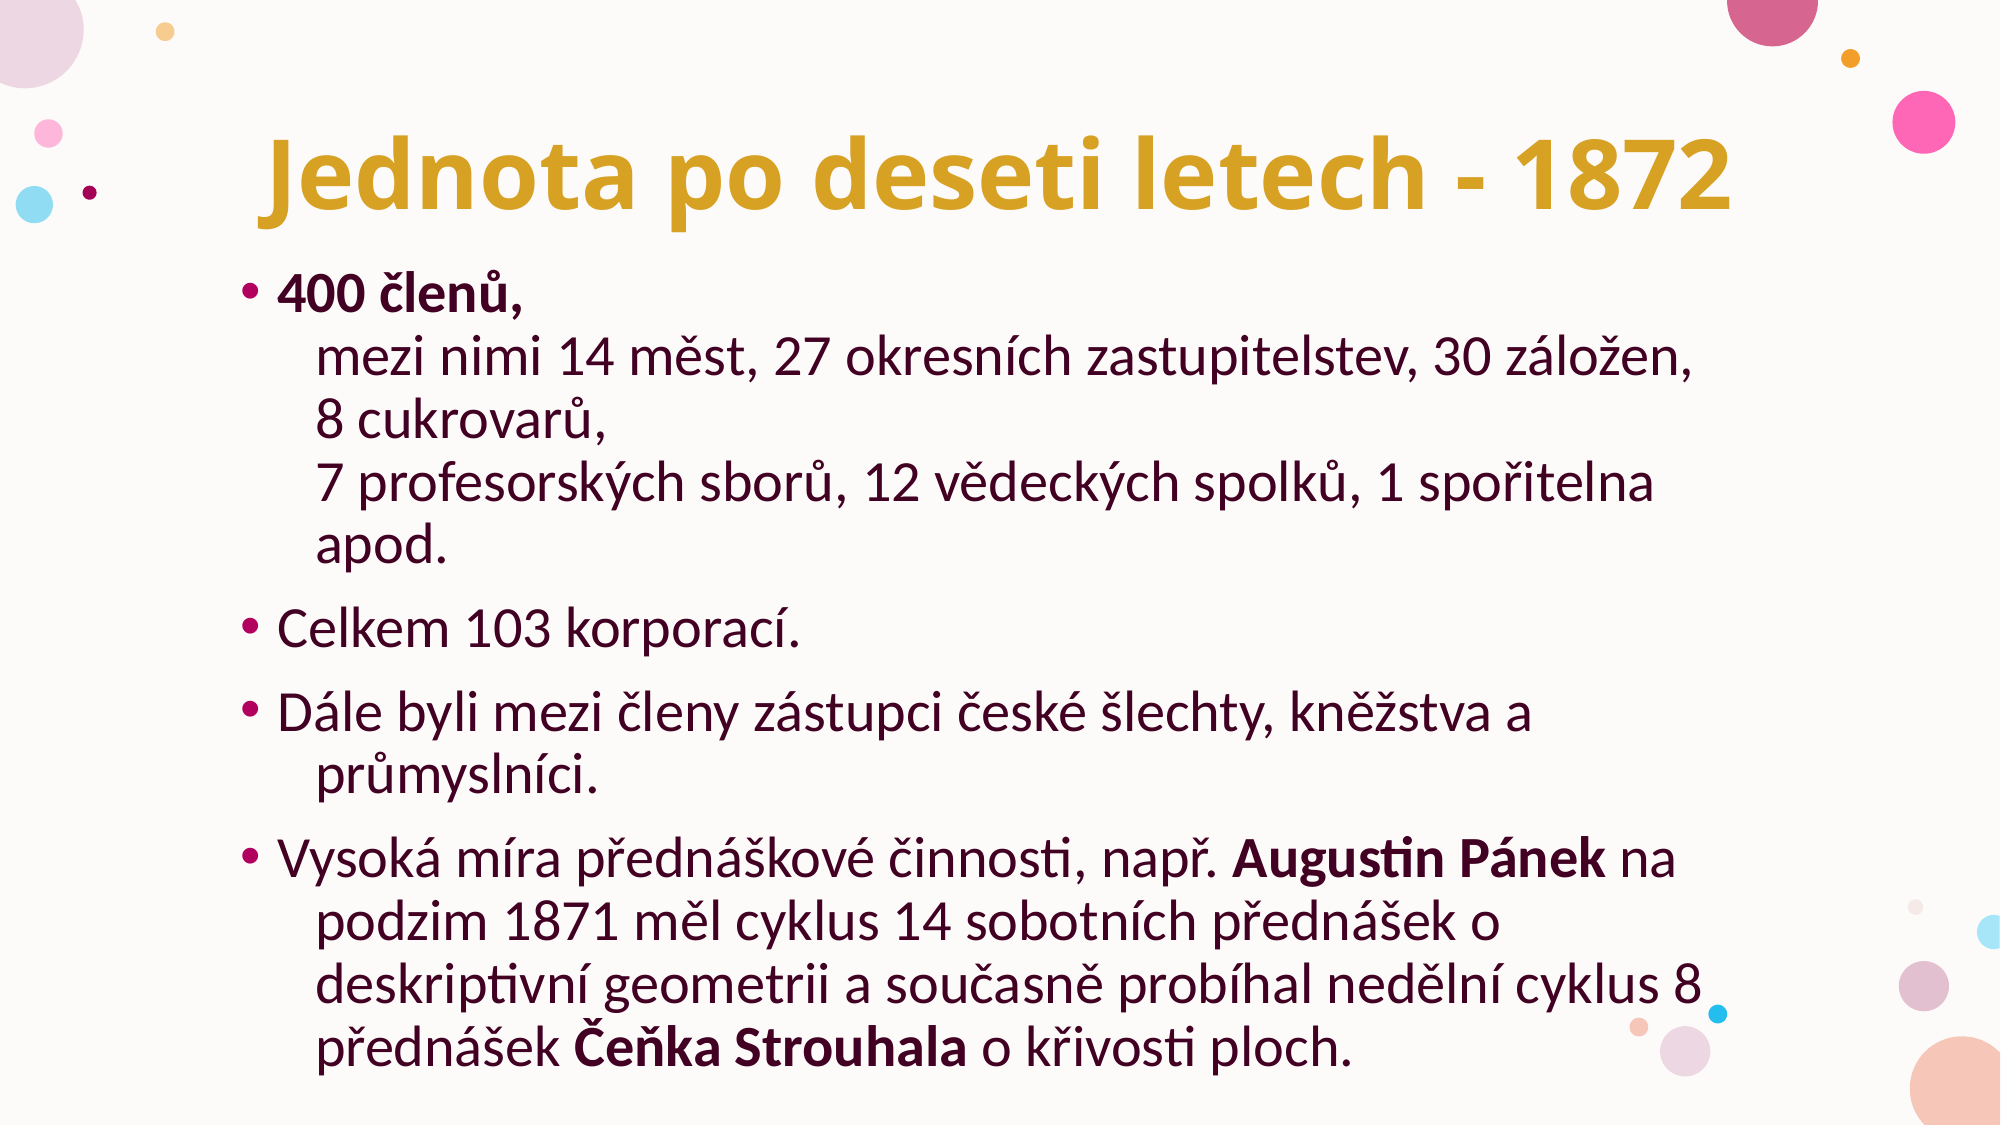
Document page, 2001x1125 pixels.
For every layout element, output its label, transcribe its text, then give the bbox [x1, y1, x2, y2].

title Jednota po deseti letech - 1872 [225, 112, 1801, 244]
list 400 členů, mezi nimi 14 měst, 27 okresních zastupitelstev, 30 záložen, 8 cukrovarů, 7 profesorských sborů, 12 vědeckých spolků, 1 spořitelna apod. Celkem 103 korporací. Dále byli mezi členy zástupci české šlechty, kněžstva a průmyslníci. Vysoká míra přednáškové činnosti, např. Augustin Pánek na podzim 1871 měl cyklus 14 sobotních přednášek o deskriptivní geometrii a současně probíhal nedělní cyklus 8 přednášek Čeňka Strouhala o křivosti ploch. [225, 254, 1801, 1097]
